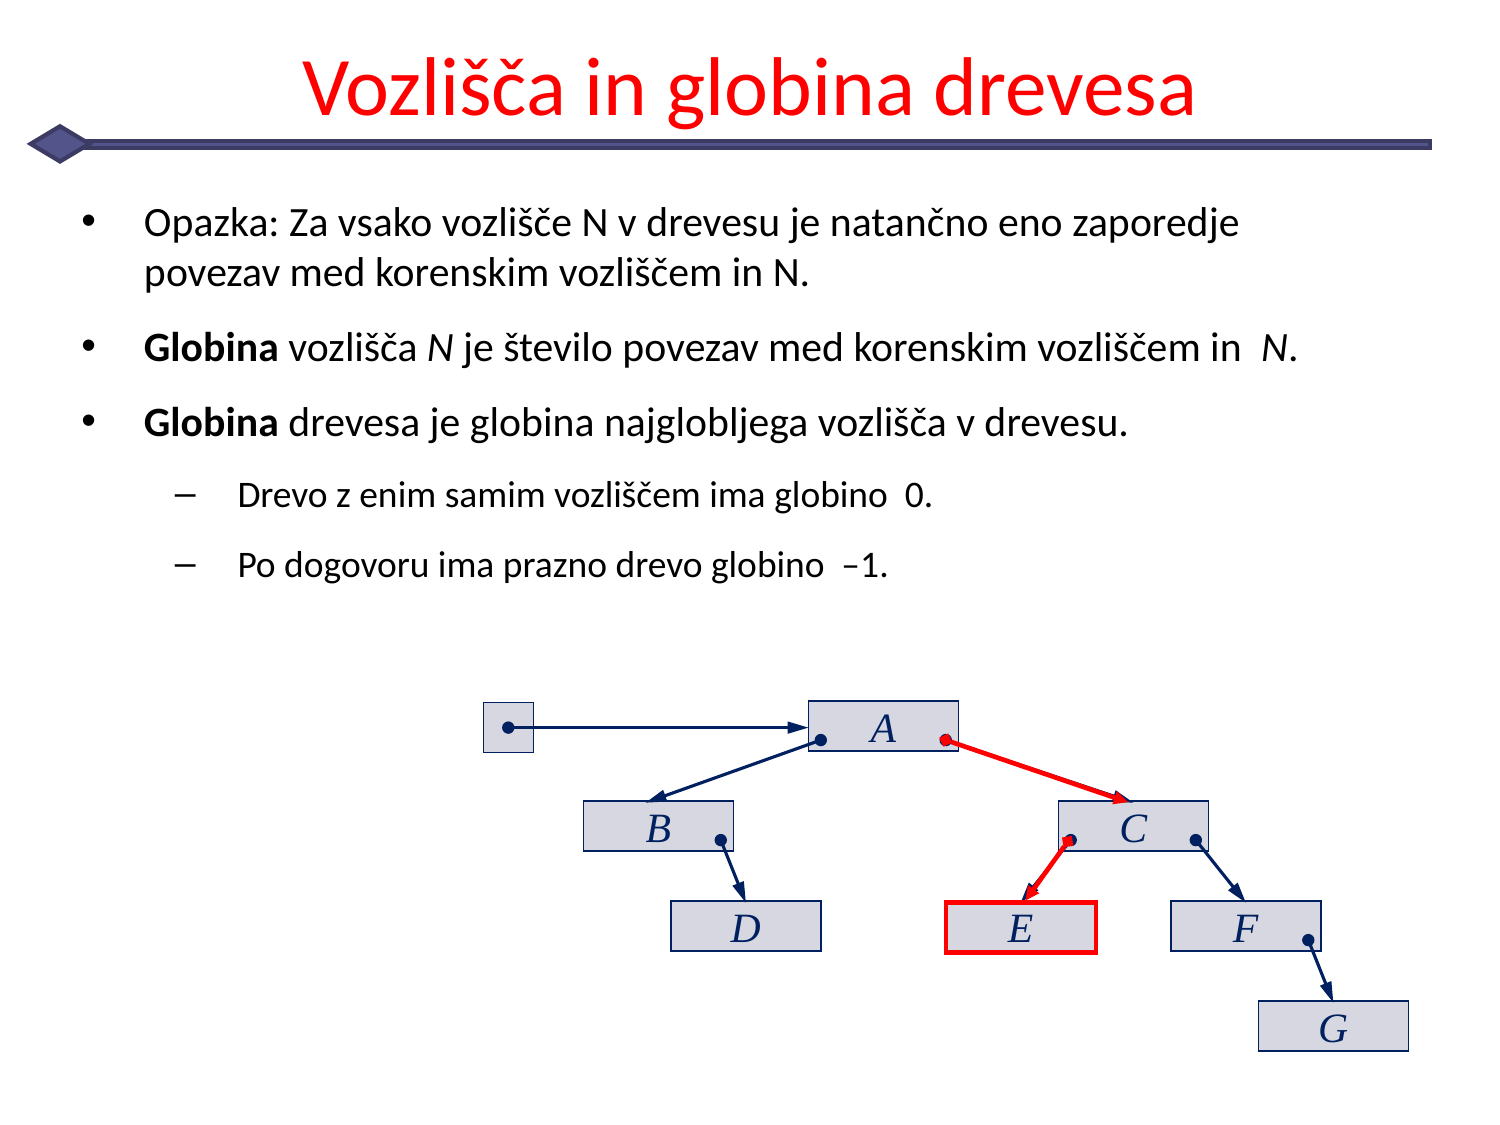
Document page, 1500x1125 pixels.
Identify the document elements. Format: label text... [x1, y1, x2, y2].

list Opazka: Za vsako vozlišče N v drevesu je natančno eno zaporedje povezav med korenskim vozliščem in N. Globina vozlišča N je število povezav med korenskim vozliščem in N. Globina drevesa je globina najglobljega vozlišča v drevesu. Drevo z enim samim vozliščem ima globino 0. Po dogovoru ima prazno drevo globino –1. [66, 187, 1342, 651]
text_box [483, 702, 534, 753]
text_box B [583, 801, 734, 852]
text_box A [808, 701, 959, 752]
text_box E [948, 905, 1094, 950]
text_box C [1058, 801, 1209, 852]
text_box G [1258, 1001, 1409, 1052]
text_box D [670, 901, 821, 952]
text_box F [1170, 901, 1321, 952]
title Vozlišča in globina drevesa [75, 23, 1426, 141]
